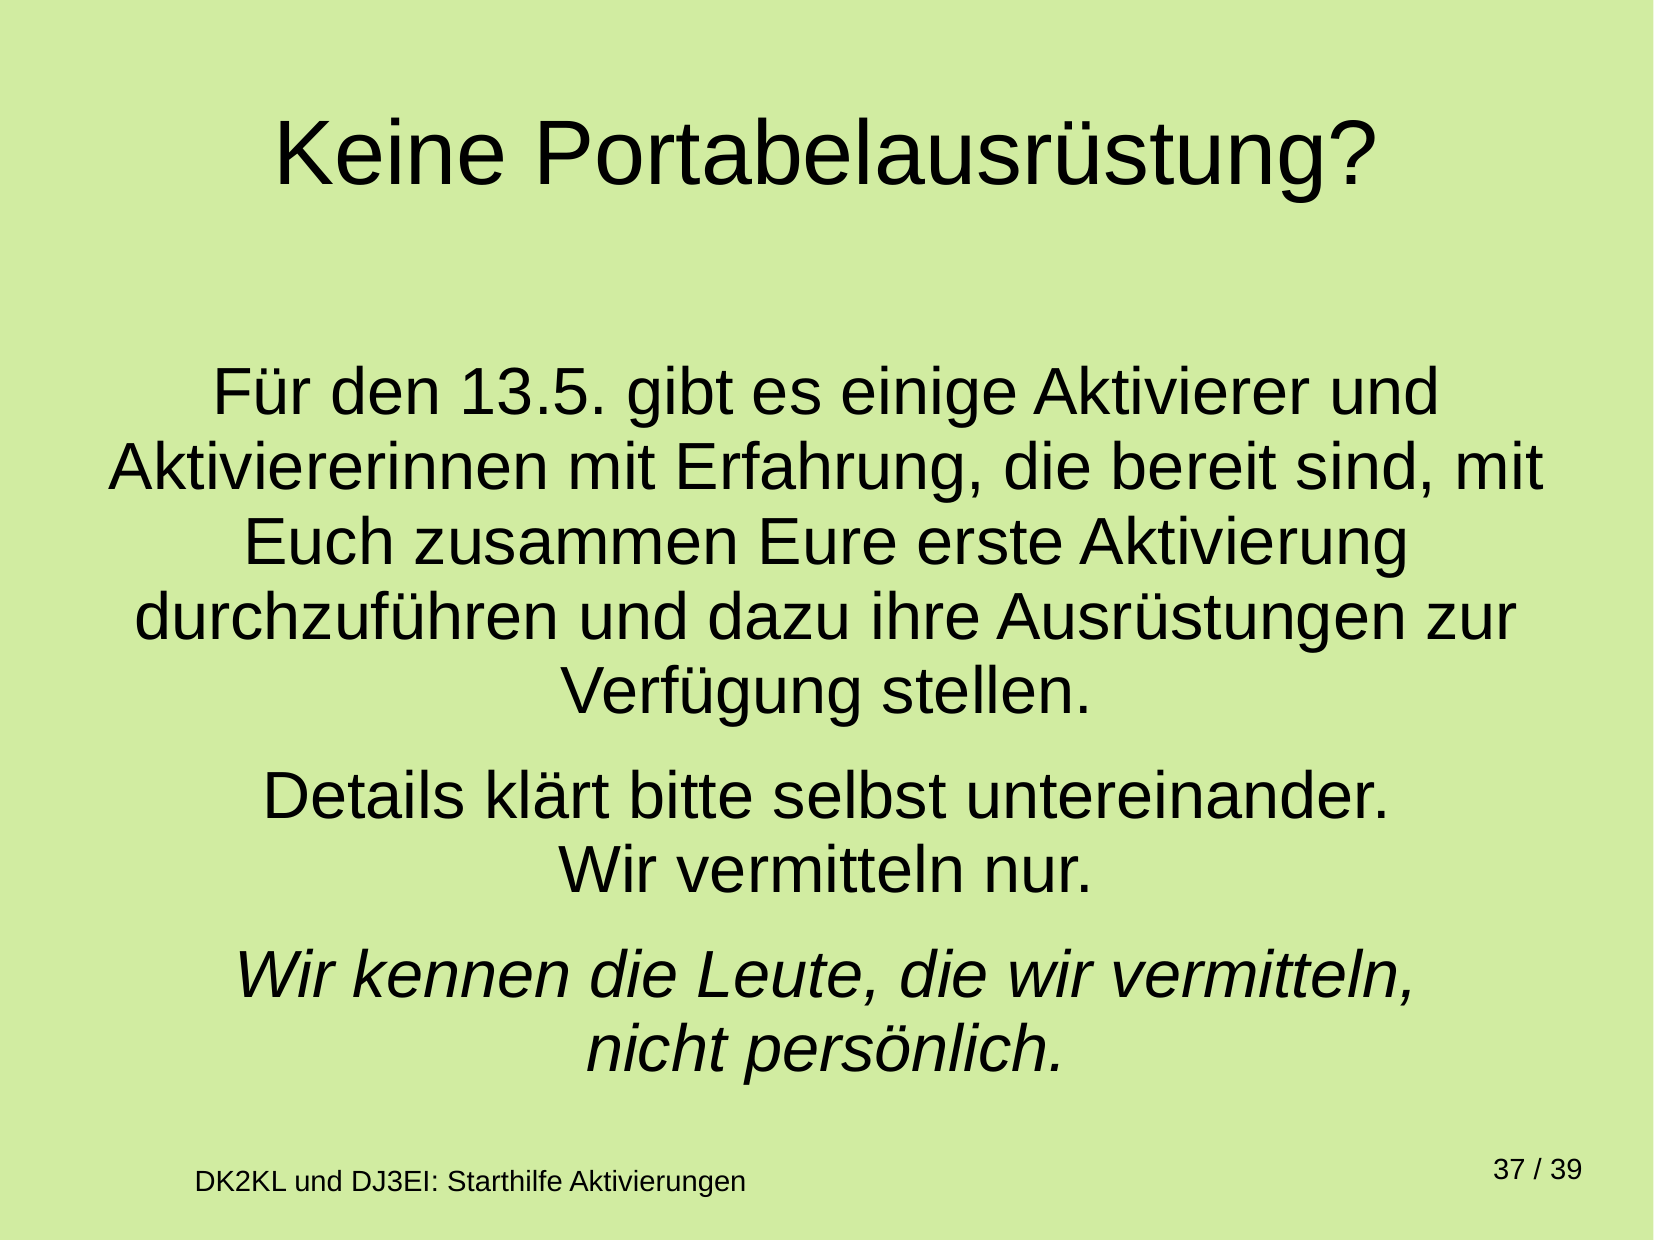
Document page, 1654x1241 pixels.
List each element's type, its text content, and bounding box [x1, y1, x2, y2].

list Für den 13.5. gibt es einige Aktivierer und Aktiviererinnen mit Erfahrung, die bereit sind, mit Euch zusammen Eure erste Aktivierung durchzuführen und dazu ihre Ausrüstungen zur Verfügung stellen. Details klärt bitte selbst untereinander. Wir vermitteln nur. Wir kennen die Leute, die wir vermitteln, nicht persönlich. [82, 354, 1571, 1087]
title Keine Portabelausrüstung? [82, 49, 1571, 257]
